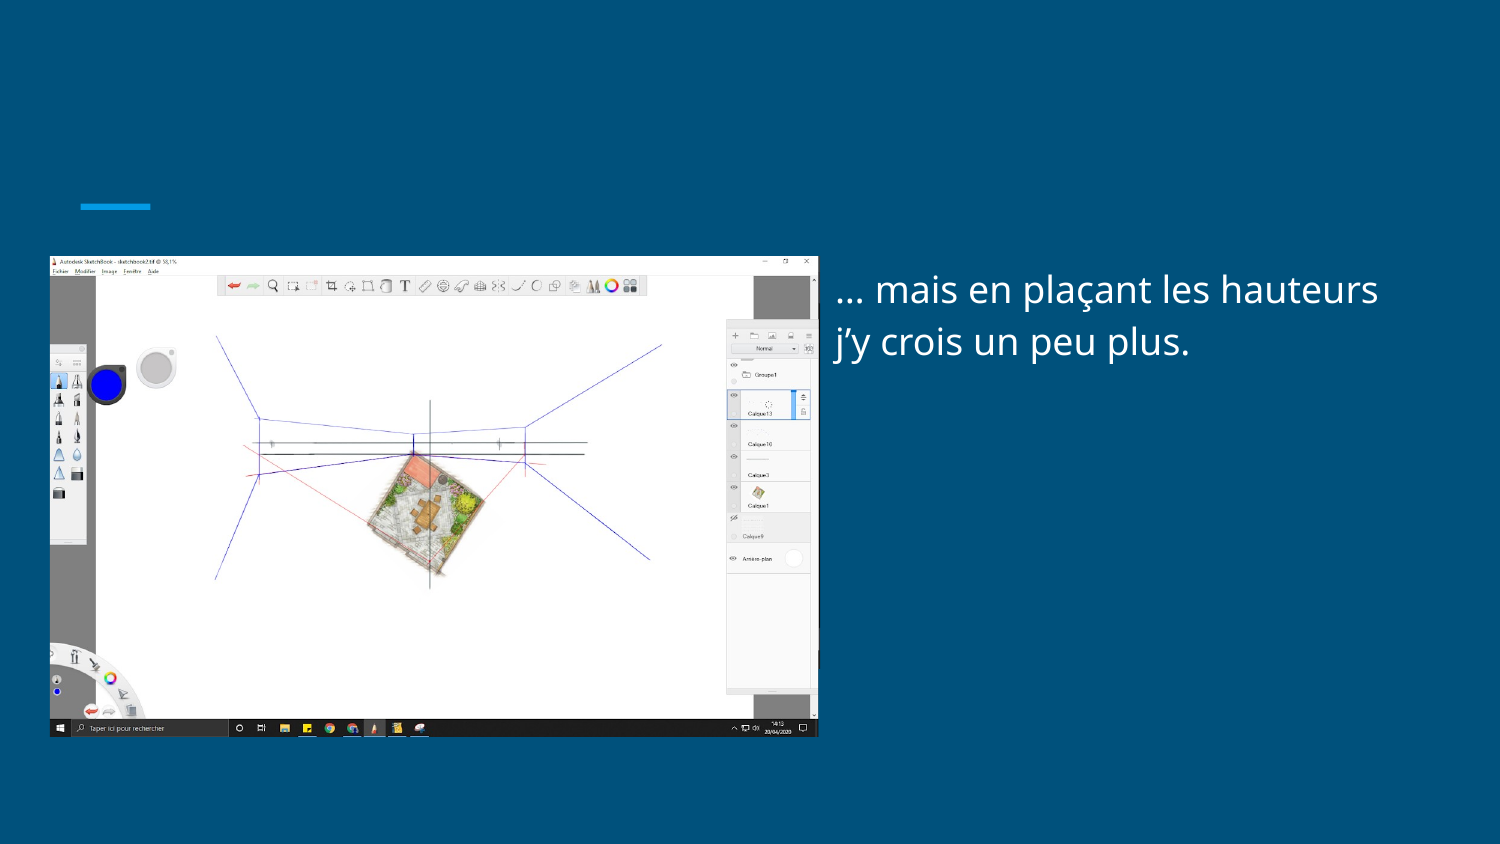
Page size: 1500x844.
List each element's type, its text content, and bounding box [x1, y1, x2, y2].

picture [50, 257, 820, 736]
list … mais en plaçant les hauteurs j’y crois un peu plus. [820, 244, 1437, 750]
